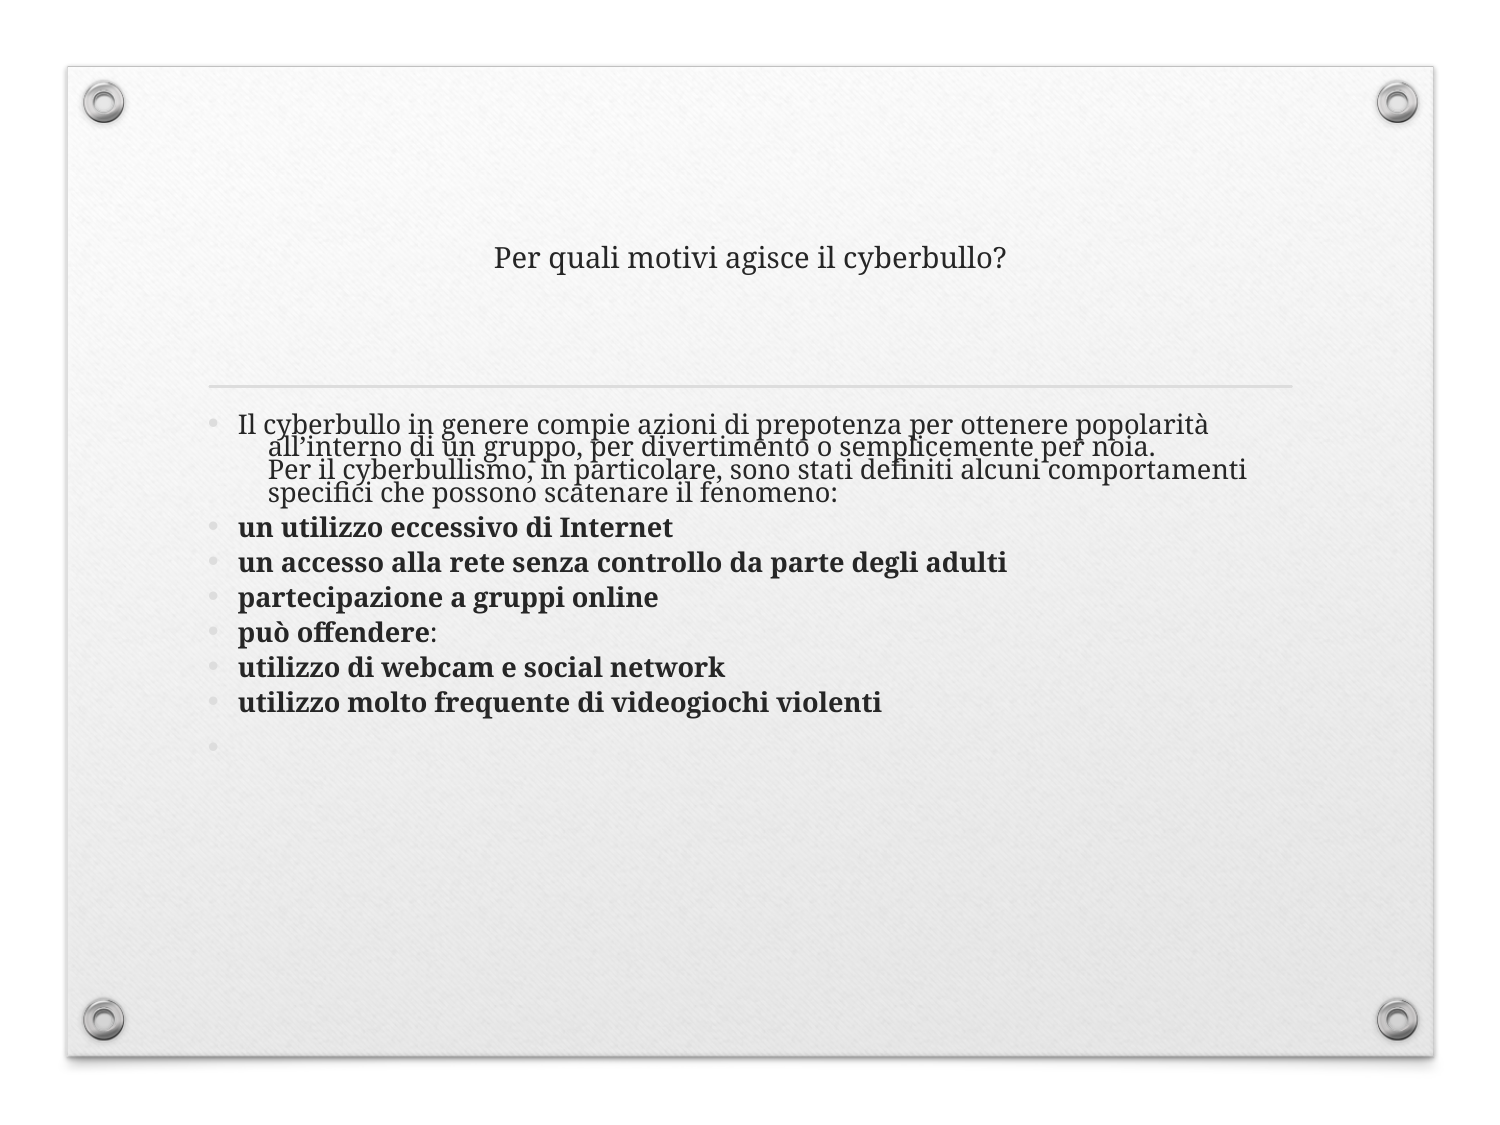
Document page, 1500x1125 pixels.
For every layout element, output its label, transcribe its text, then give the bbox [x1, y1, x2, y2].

title Per quali motivi agisce il cyberbullo? [192, 150, 1309, 365]
list Il cyberbullo in genere compie azioni di prepotenza per ottenere popolarità all’interno di un gruppo, per divertimento o semplicemente per noia. Per il cyberbullismo, in particolare, sono stati definiti alcuni comportamenti specifici che possono scatenare il fenomeno: un utilizzo eccessivo di Internet un accesso alla rete senza controllo da parte degli adulti partecipazione a gruppi online può offendere: utilizzo di webcam e social network utilizzo molto frequente di videogiochi violenti [192, 408, 1309, 974]
